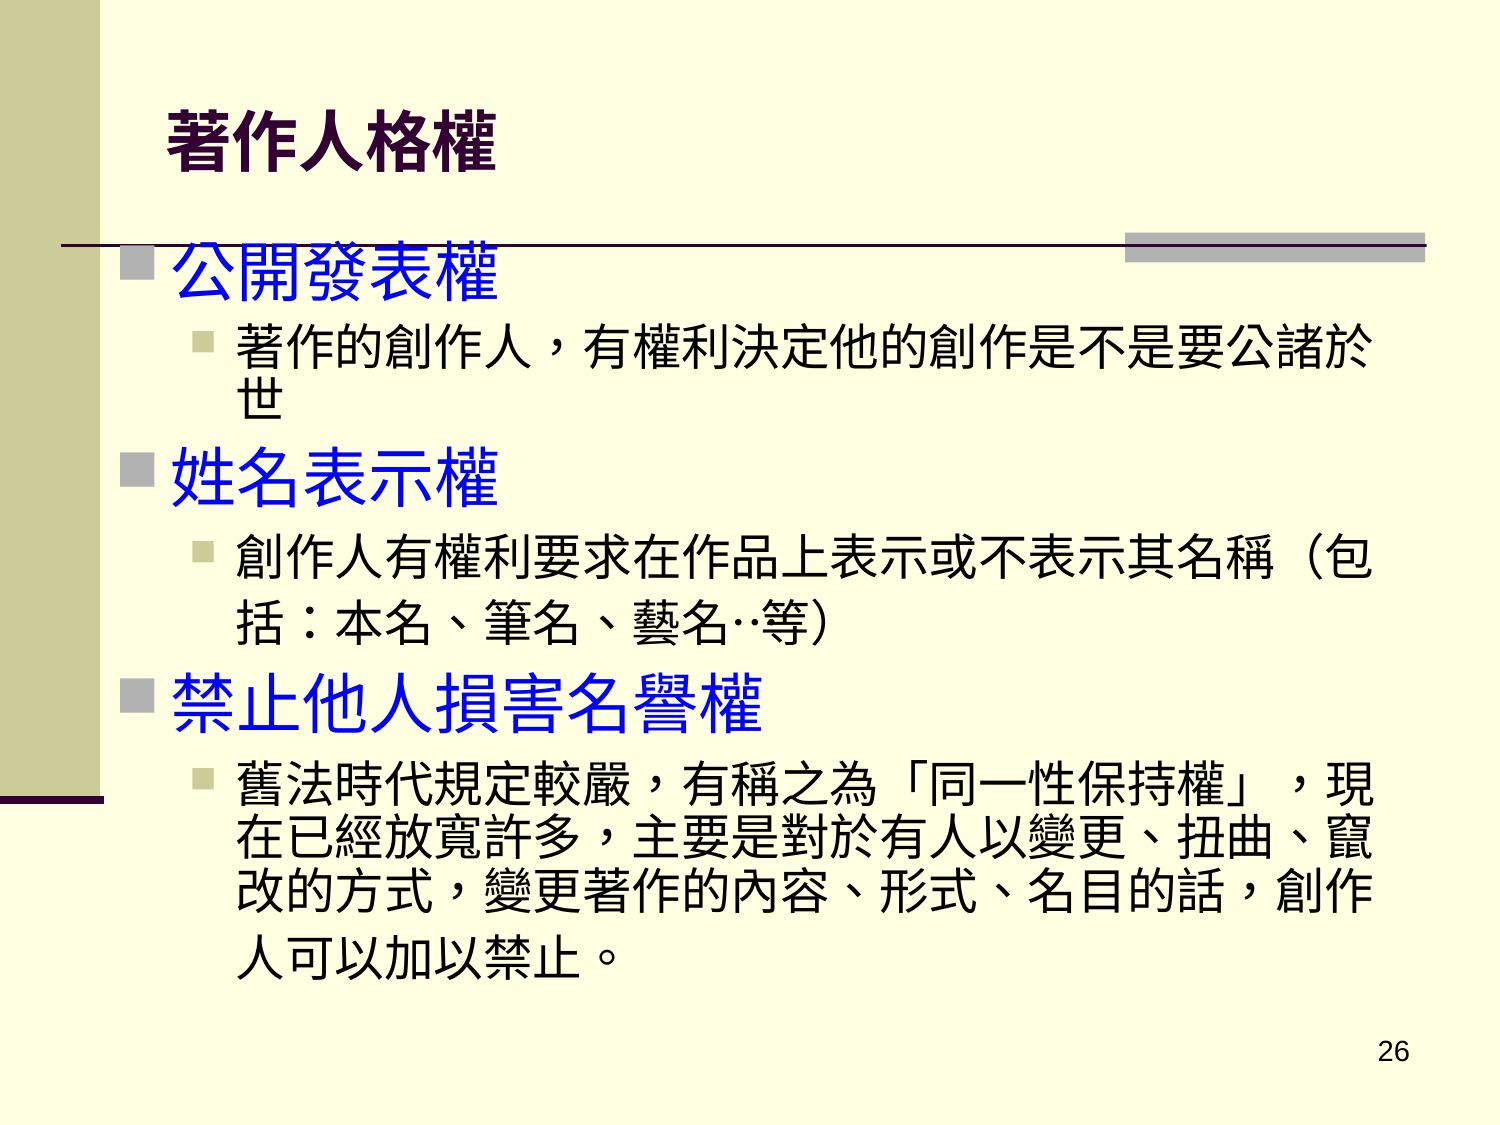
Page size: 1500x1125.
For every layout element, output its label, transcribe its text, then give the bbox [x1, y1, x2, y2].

list 公開發表權 著作的創作人，有權利決定他的創作是不是要公諸於世 姓名表示權 創作人有權利要求在作品上表示或不表示其名稱（包括：本名、筆名、藝名…等） 禁止他人損害名譽權 舊法時代規定較嚴，有稱之為「同一性保持權」，現在已經放寬許多，主要是對於有人以變更、扭曲、竄改的方式，變更著作的內容、形式、名目的話，創作人可以加以禁止。 [100, 231, 1412, 1000]
text_box <編號> [1074, 1024, 1426, 1103]
title 著作人格權 [150, 42, 1500, 231]
